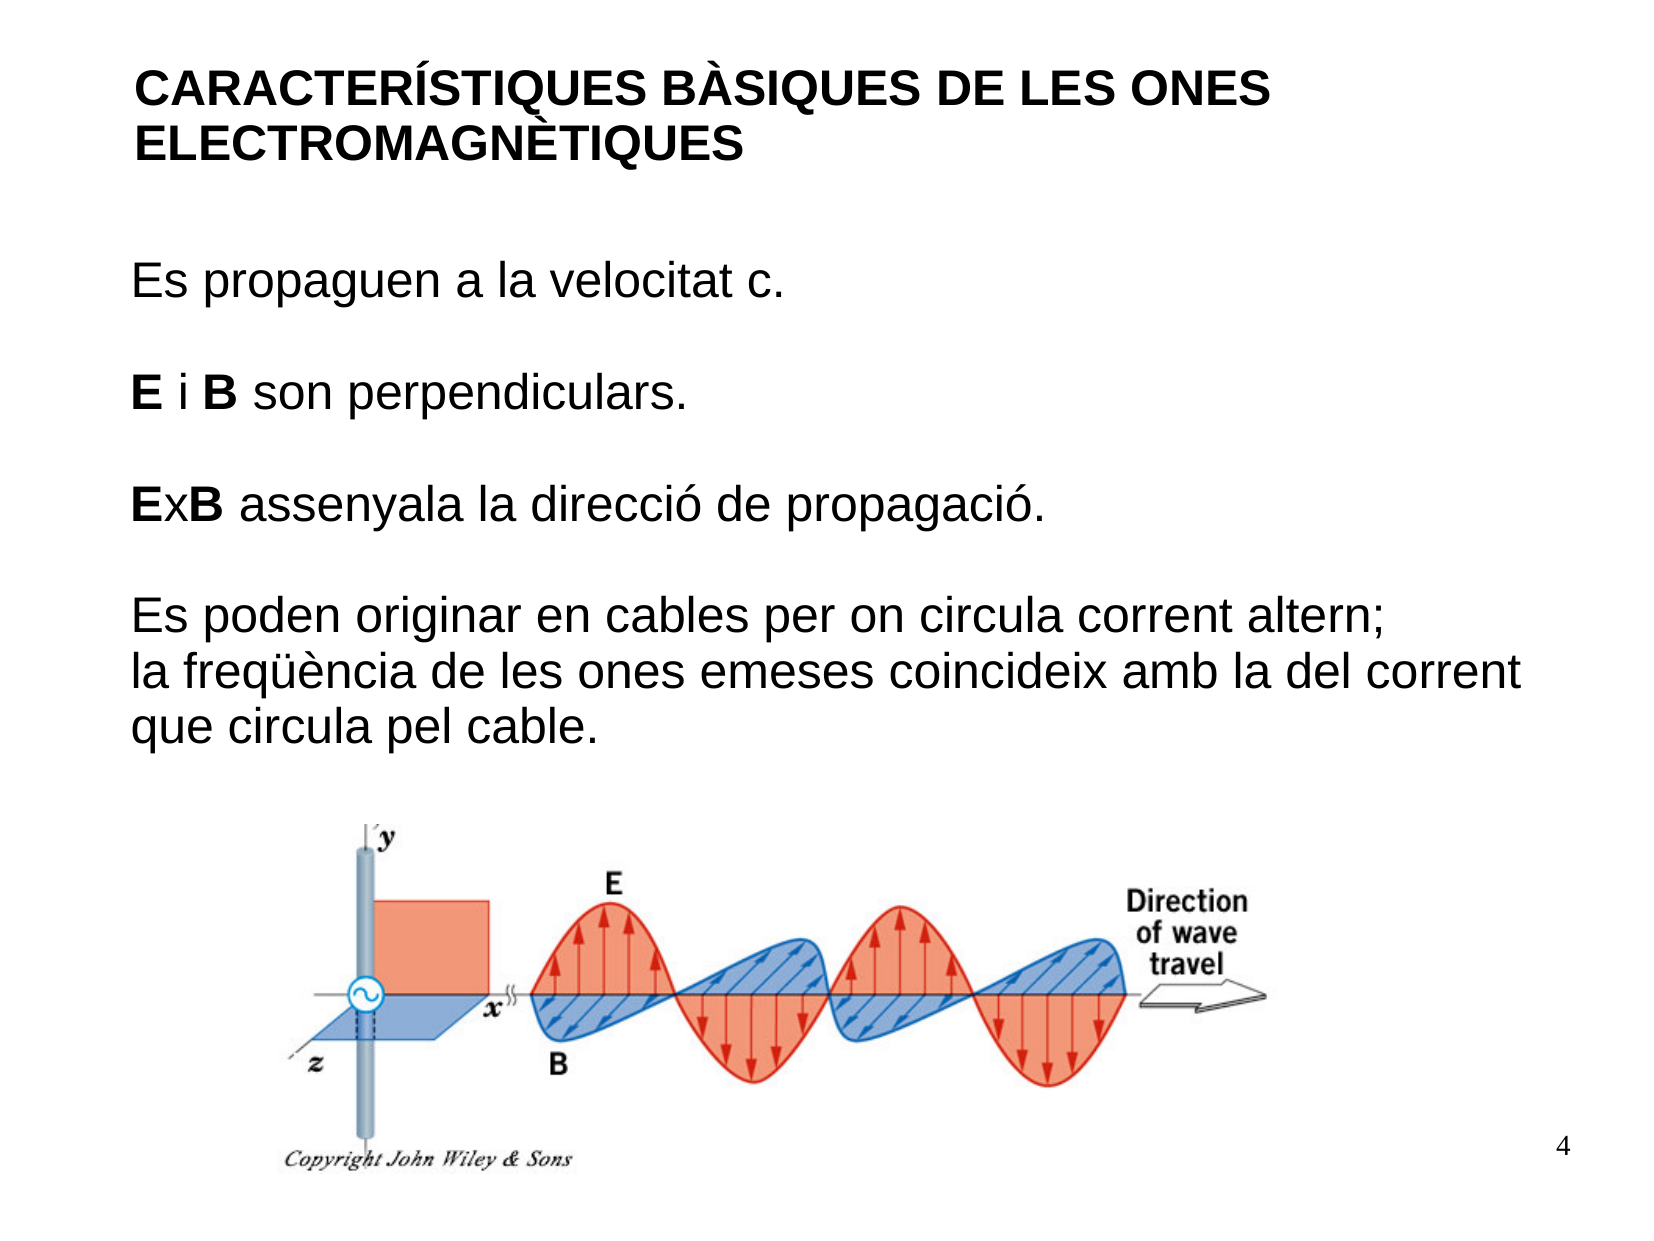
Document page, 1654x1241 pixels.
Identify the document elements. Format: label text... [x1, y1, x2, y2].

text_box Es propaguen a la velocitat c. E i B son perpendiculars. ExB assenyala la direcció de propagació. Es poden originar en cables per on circula corrent altern; la freqüència de les ones emeses coincideix amb la del corrent que circula pel cable. [115, 245, 1613, 762]
picture [277, 824, 1278, 1174]
text_box CARACTERÍSTIQUES BÀSIQUES DE LES ONES ELECTROMAGNÈTIQUES [120, 52, 1583, 179]
